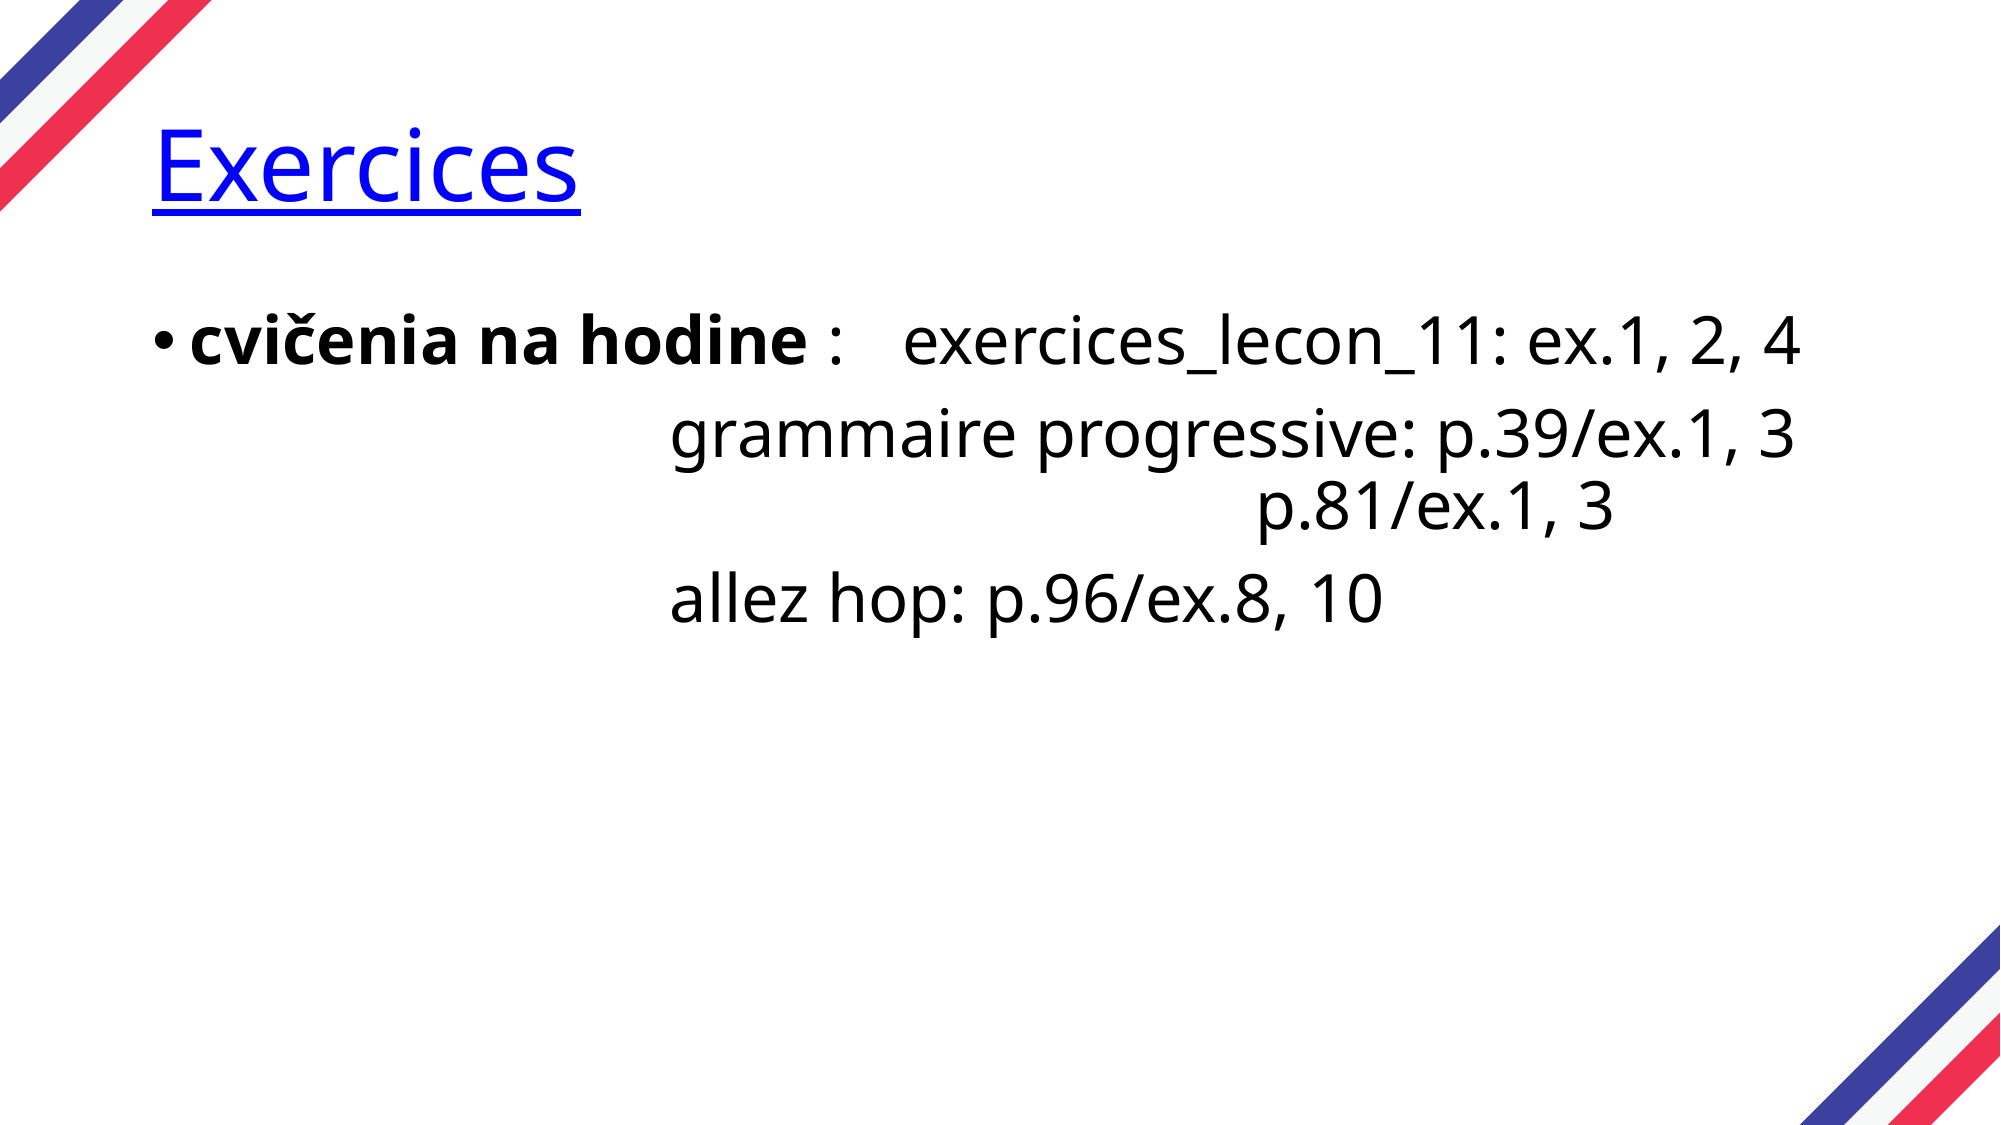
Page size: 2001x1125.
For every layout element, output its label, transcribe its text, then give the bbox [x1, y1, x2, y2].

list cvičenia na hodine : exercices_lecon_11: ex.1, 2, 4 grammaire progressive: p.39/ex.1, 3 p.81/ex.1, 3 allez hop: p.96/ex.8, 10 [137, 299, 1863, 1014]
title Exercices [137, 59, 1863, 278]
text_box [1799, 924, 2000, 1125]
text_box [0, 0, 212, 212]
